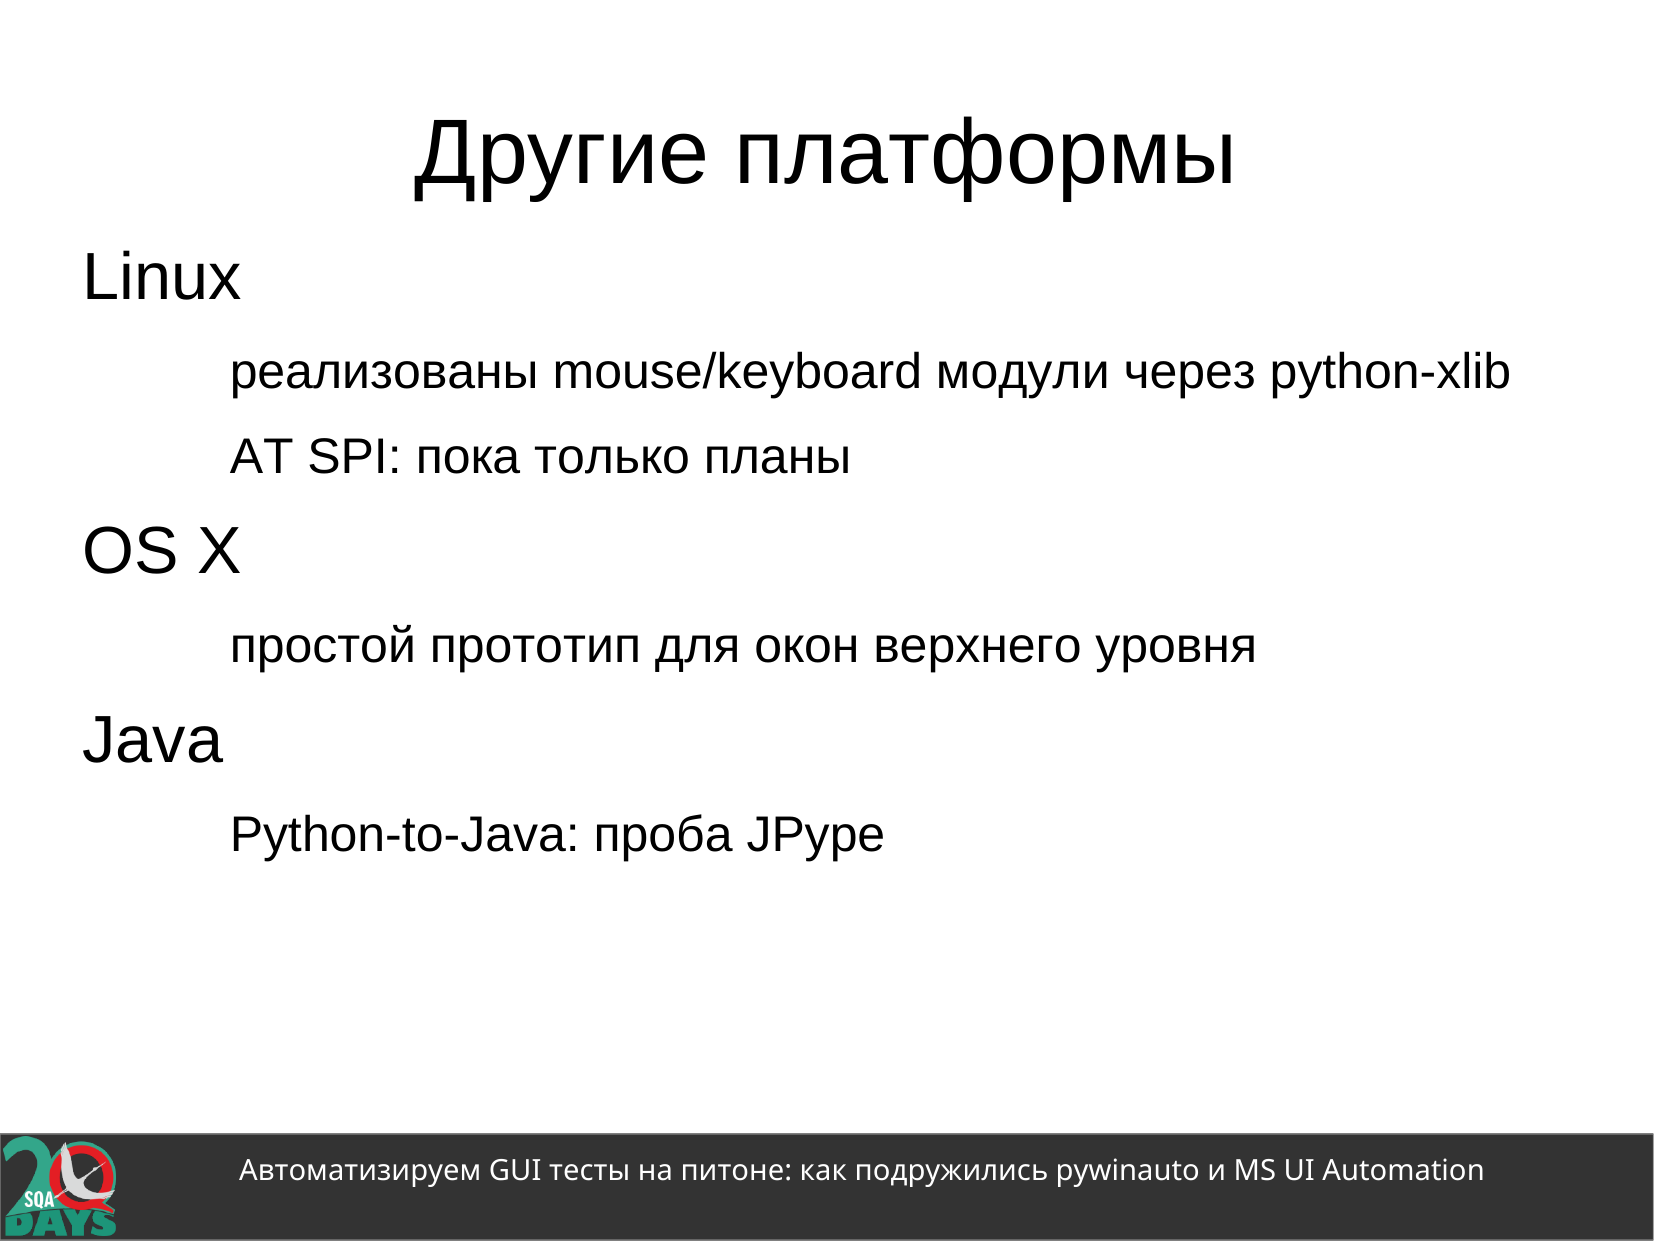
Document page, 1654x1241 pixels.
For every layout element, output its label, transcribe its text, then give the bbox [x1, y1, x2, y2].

title Другие платформы [82, 49, 1571, 240]
subtitle Linux реализованы mouse/keyboard модули через python-xlib AT SPI: пока только планы OS X простой прототип для окон верхнего уровня Java Python-to-Java: проба JPype [82, 240, 1571, 1059]
picture [3, 1136, 116, 1236]
text_box [0, 1133, 1654, 1241]
text_box Автоматизируем GUI тесты на питоне: как подружились pywinauto и MS UI Automation [224, 1145, 1607, 1229]
